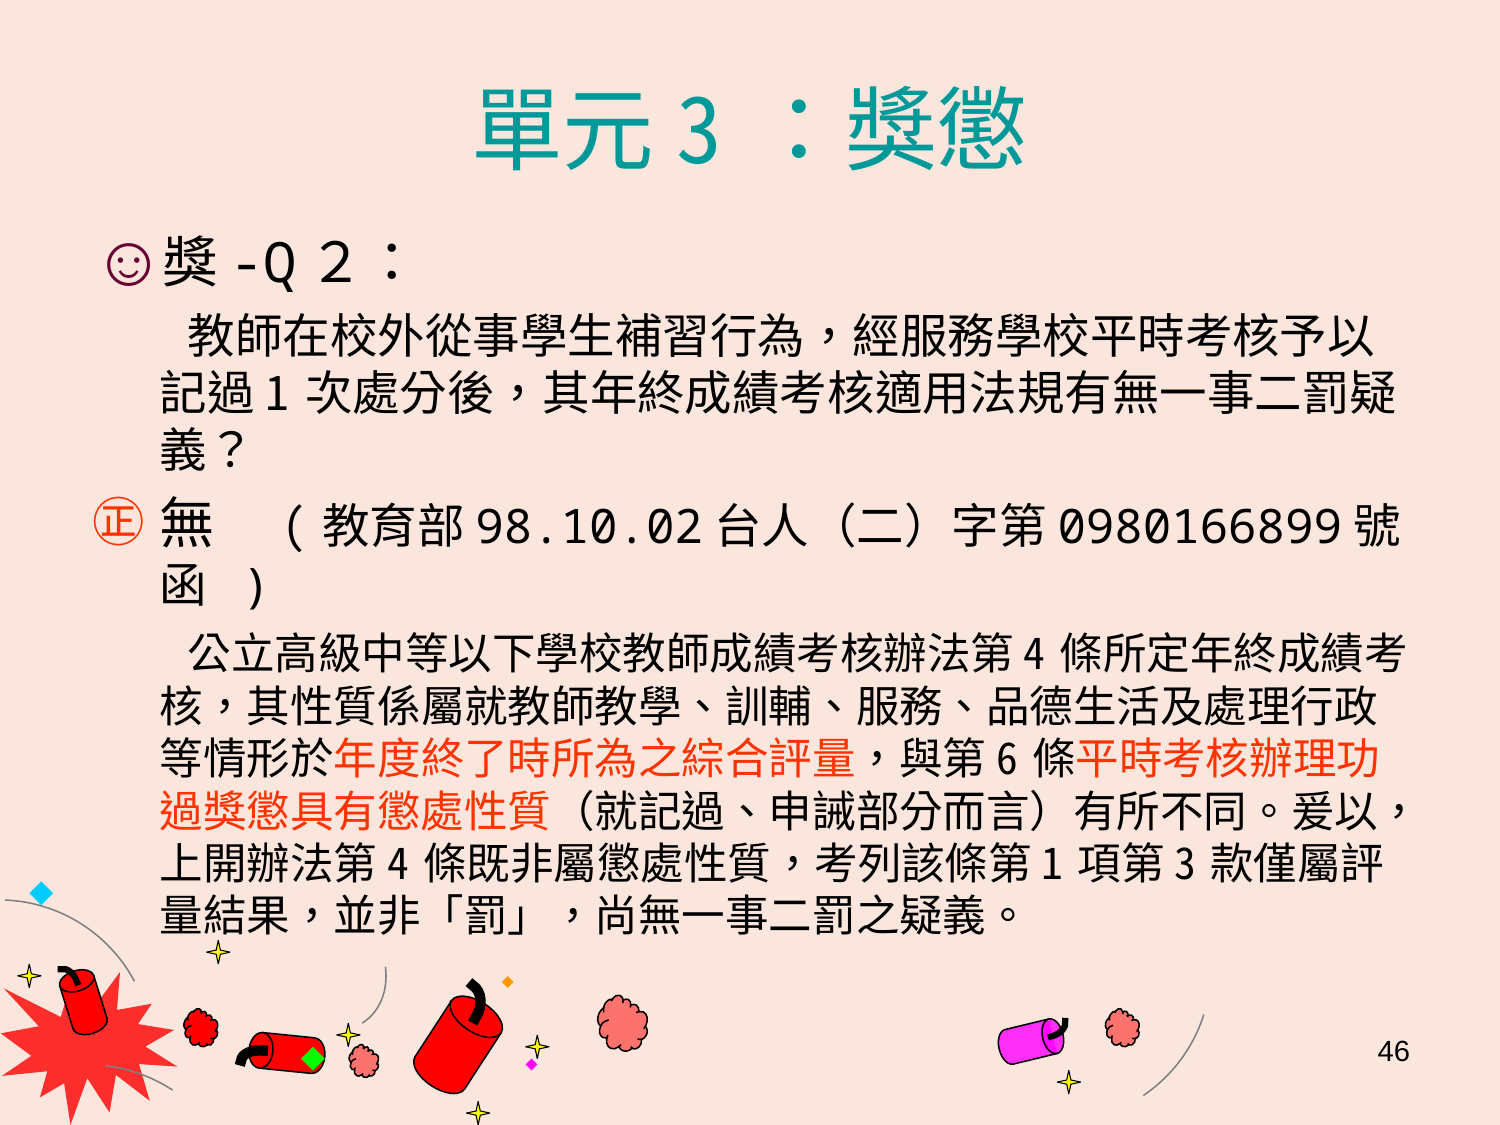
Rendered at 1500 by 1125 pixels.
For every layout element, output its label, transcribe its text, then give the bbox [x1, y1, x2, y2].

text_box <number> [1074, 1024, 1426, 1103]
title 單元3：獎懲 [75, 45, 1426, 209]
list 獎-Q２： 教師在校外從事學生補習行為，經服務學校平時考核予以記過1次處分後，其年終成績考核適用法規有無一事二罰疑義？ 無 (教育部98.10.02台人（二）字第0980166899號函 ) 公立高級中等以下學校教師成績考核辦法第4條所定年終成績考核，其性質係屬就教師教學、訓輔、服務、品德生活及處理行政等情形於年度終了時所為之綜合評量，與第6條平時考核辦理功過獎懲具有懲處性質（就記過、申誡部分而言）有所不同。爰以，上開辦法第4條既非屬懲處性質，考列該條第1項第3款僅屬評量結果，並非「罰」，尚無一事二罰之疑義。 [75, 220, 1426, 953]
